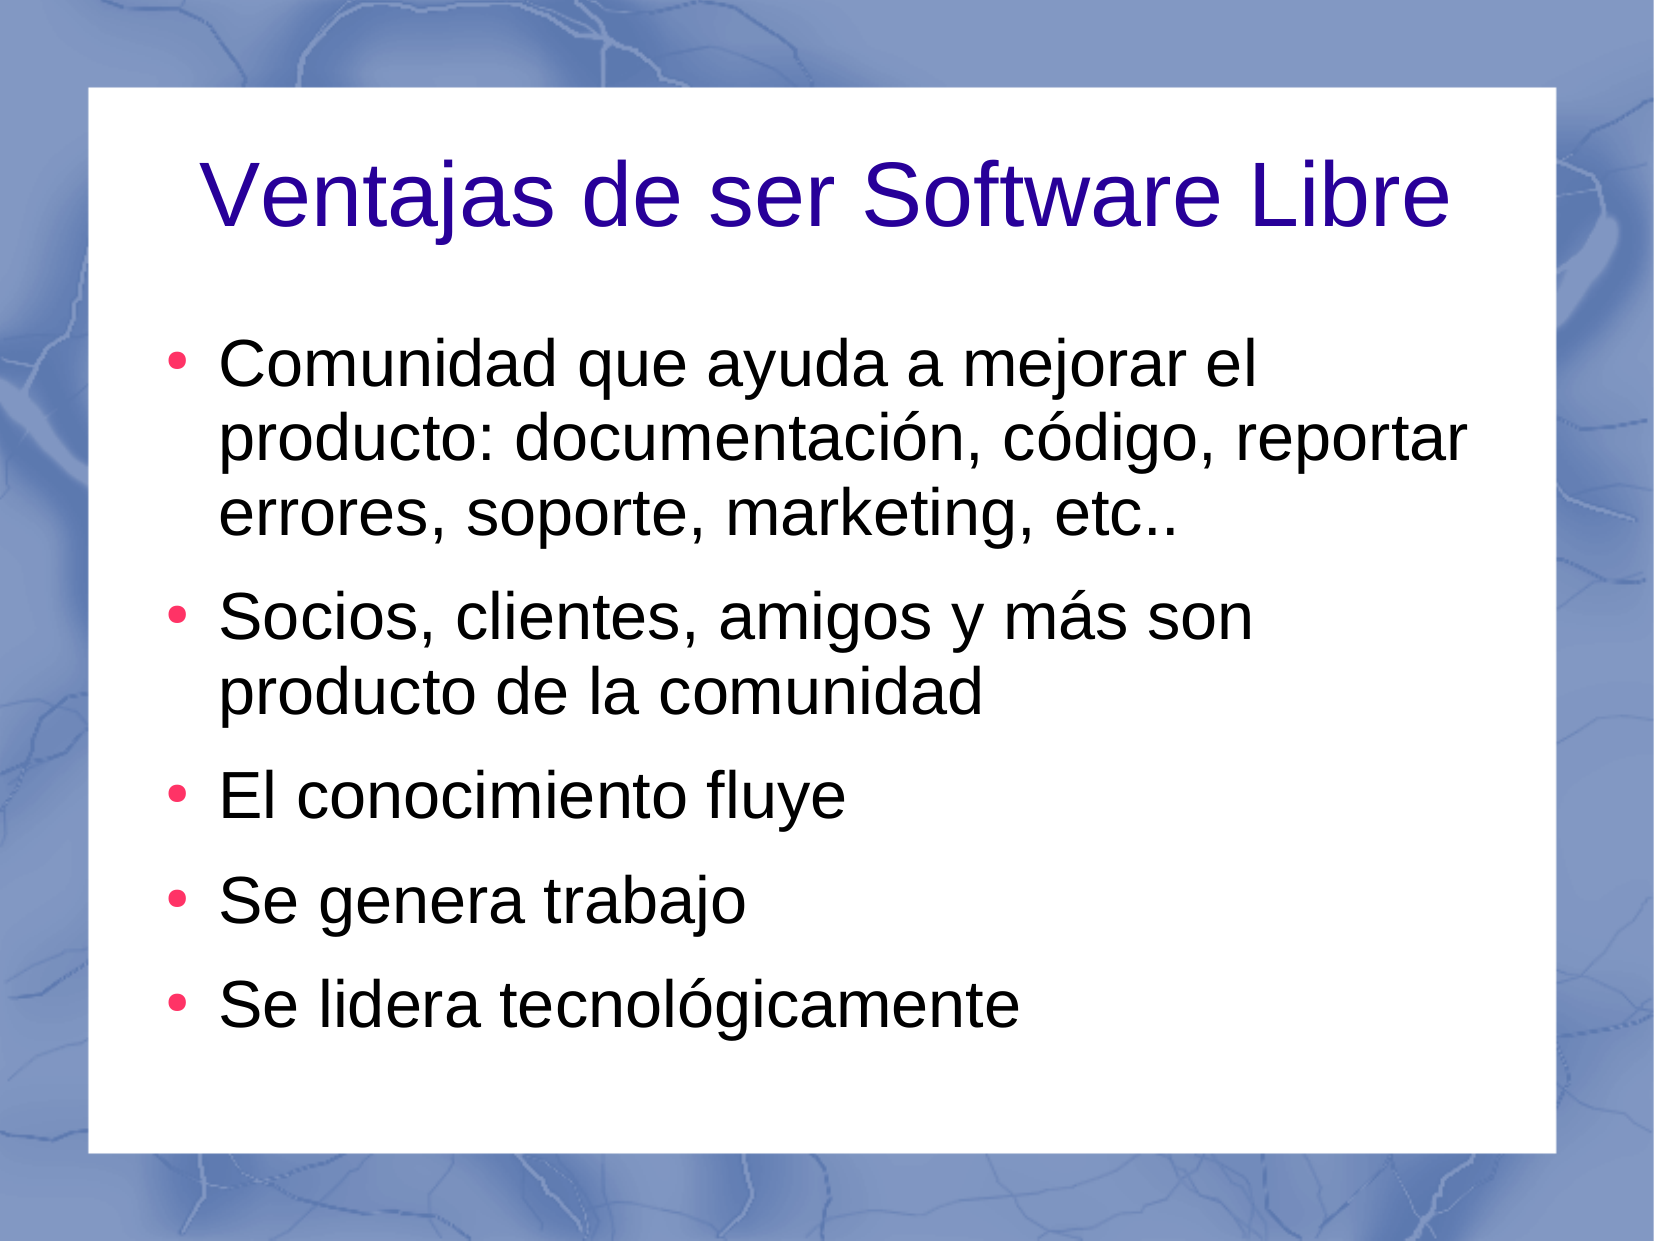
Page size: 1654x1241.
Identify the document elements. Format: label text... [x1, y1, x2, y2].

title Ventajas de ser Software Libre [118, 90, 1536, 298]
list Comunidad que ayuda a mejorar el producto: documentación, código, reportar errores, soporte, marketing, etc.. Socios, clientes, amigos y más son producto de la comunidad El conocimiento fluye Se genera trabajo Se lidera tecnológicamente [147, 325, 1506, 1045]
picture [0, 0, 1654, 1241]
